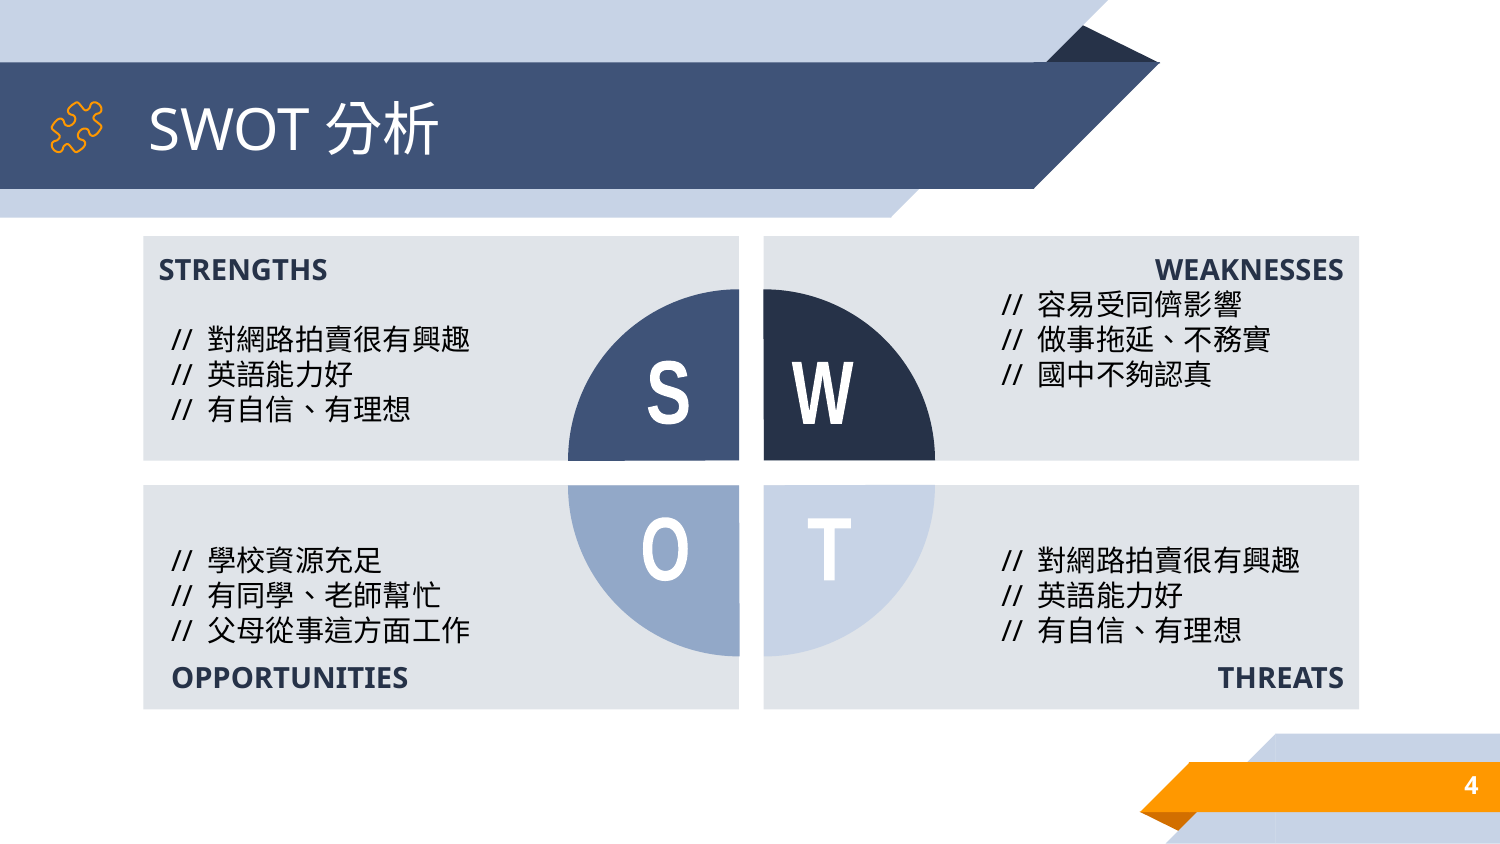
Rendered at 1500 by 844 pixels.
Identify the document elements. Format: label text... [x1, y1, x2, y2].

text_box W [791, 361, 854, 424]
text_box STRENGTHS // 對網路拍賣很有興趣 // 英語能力好 // 有自信、有理想 [143, 236, 739, 461]
text_box // 學校資源充足 // 有同學、老師幫忙 // 父母從事這方面工作 OPPORTUNITIES [143, 485, 739, 710]
text_box [763, 289, 936, 461]
text_box [568, 289, 740, 461]
title SWOT分析 [133, 64, 997, 190]
text_box // 對網路拍賣很有興趣 // 英語能力好 // 有自信、有理想 THREATS [763, 485, 1360, 710]
slide_number <編號> [1249, 760, 1494, 813]
text_box [567, 485, 740, 657]
text_box [763, 484, 935, 657]
text_box O [642, 517, 688, 582]
text_box WEAKNESSES // 容易受同儕影響 // 做事拖延、不務實 // 國中不夠認真 [763, 236, 1360, 461]
text_box S [647, 360, 689, 425]
text_box T [807, 518, 851, 581]
